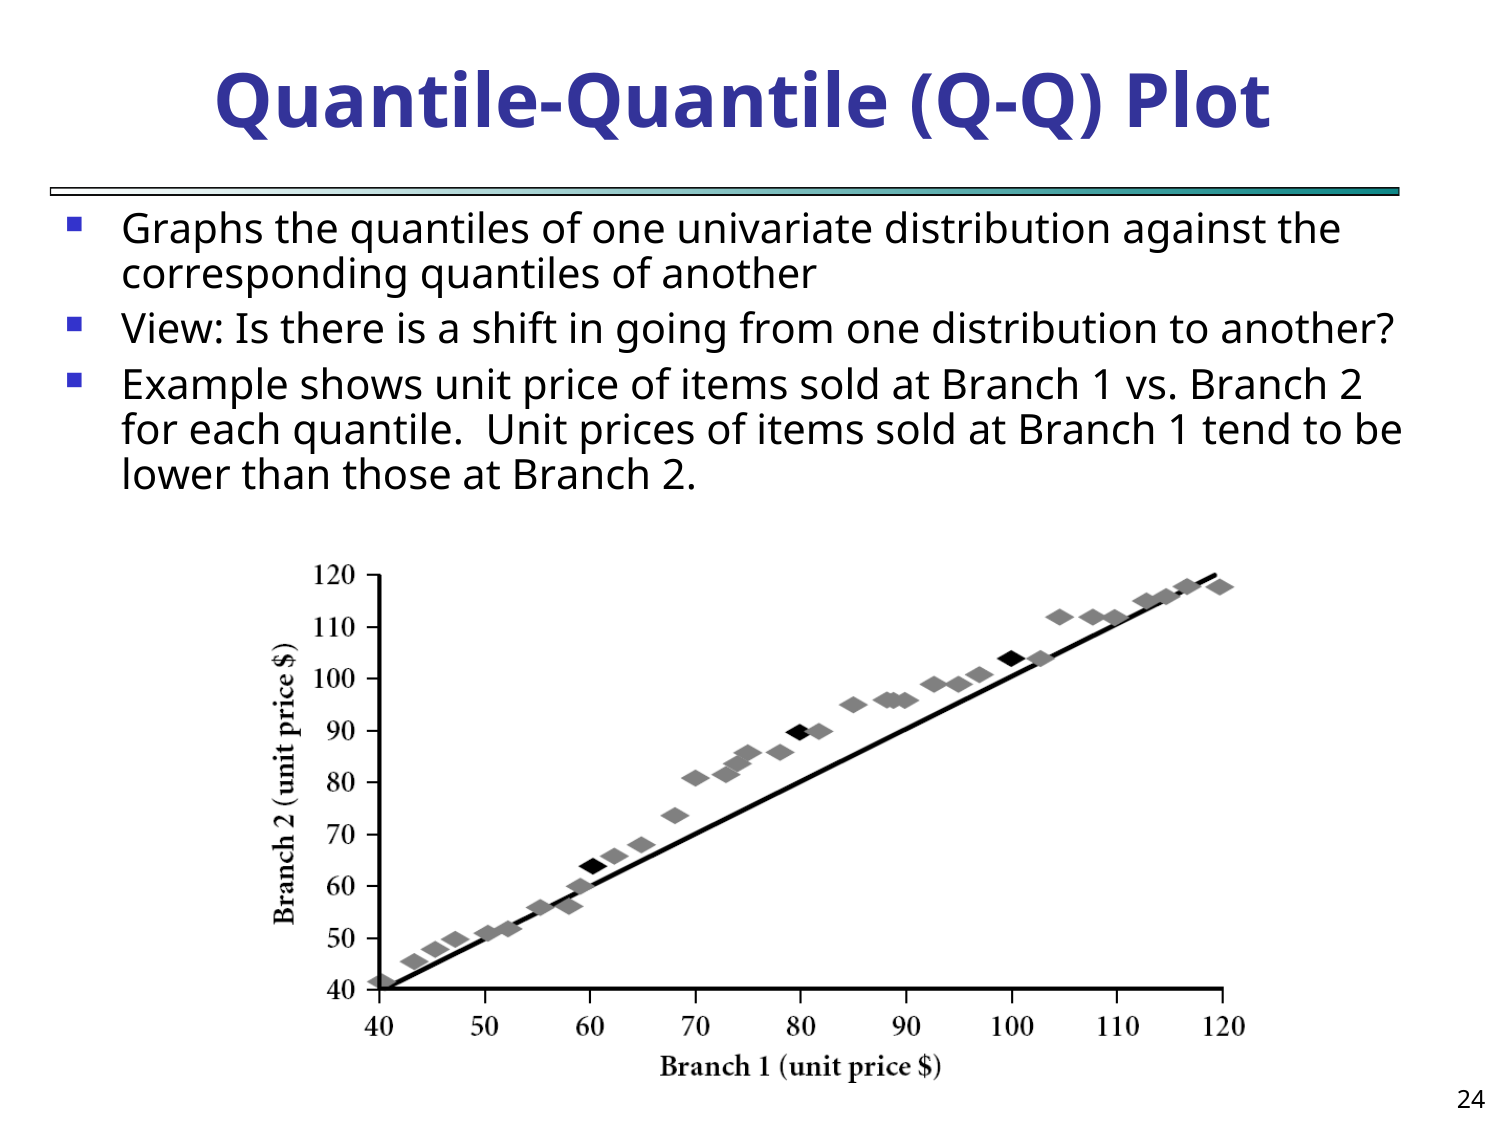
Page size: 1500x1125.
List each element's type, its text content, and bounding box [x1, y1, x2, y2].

title Quantile-Quantile (Q-Q) Plot [24, 44, 1463, 150]
picture [260, 551, 1251, 1083]
list Graphs the quantiles of one univariate distribution against the corresponding quantiles of another View: Is there is a shift in going from one distribution to another? Example shows unit price of items sold at Branch 1 vs. Branch 2 for each quantile. Unit prices of items sold at Branch 1 tend to be lower than those at Branch 2. [49, 199, 1425, 551]
text_box <number> [1187, 1062, 1500, 1125]
